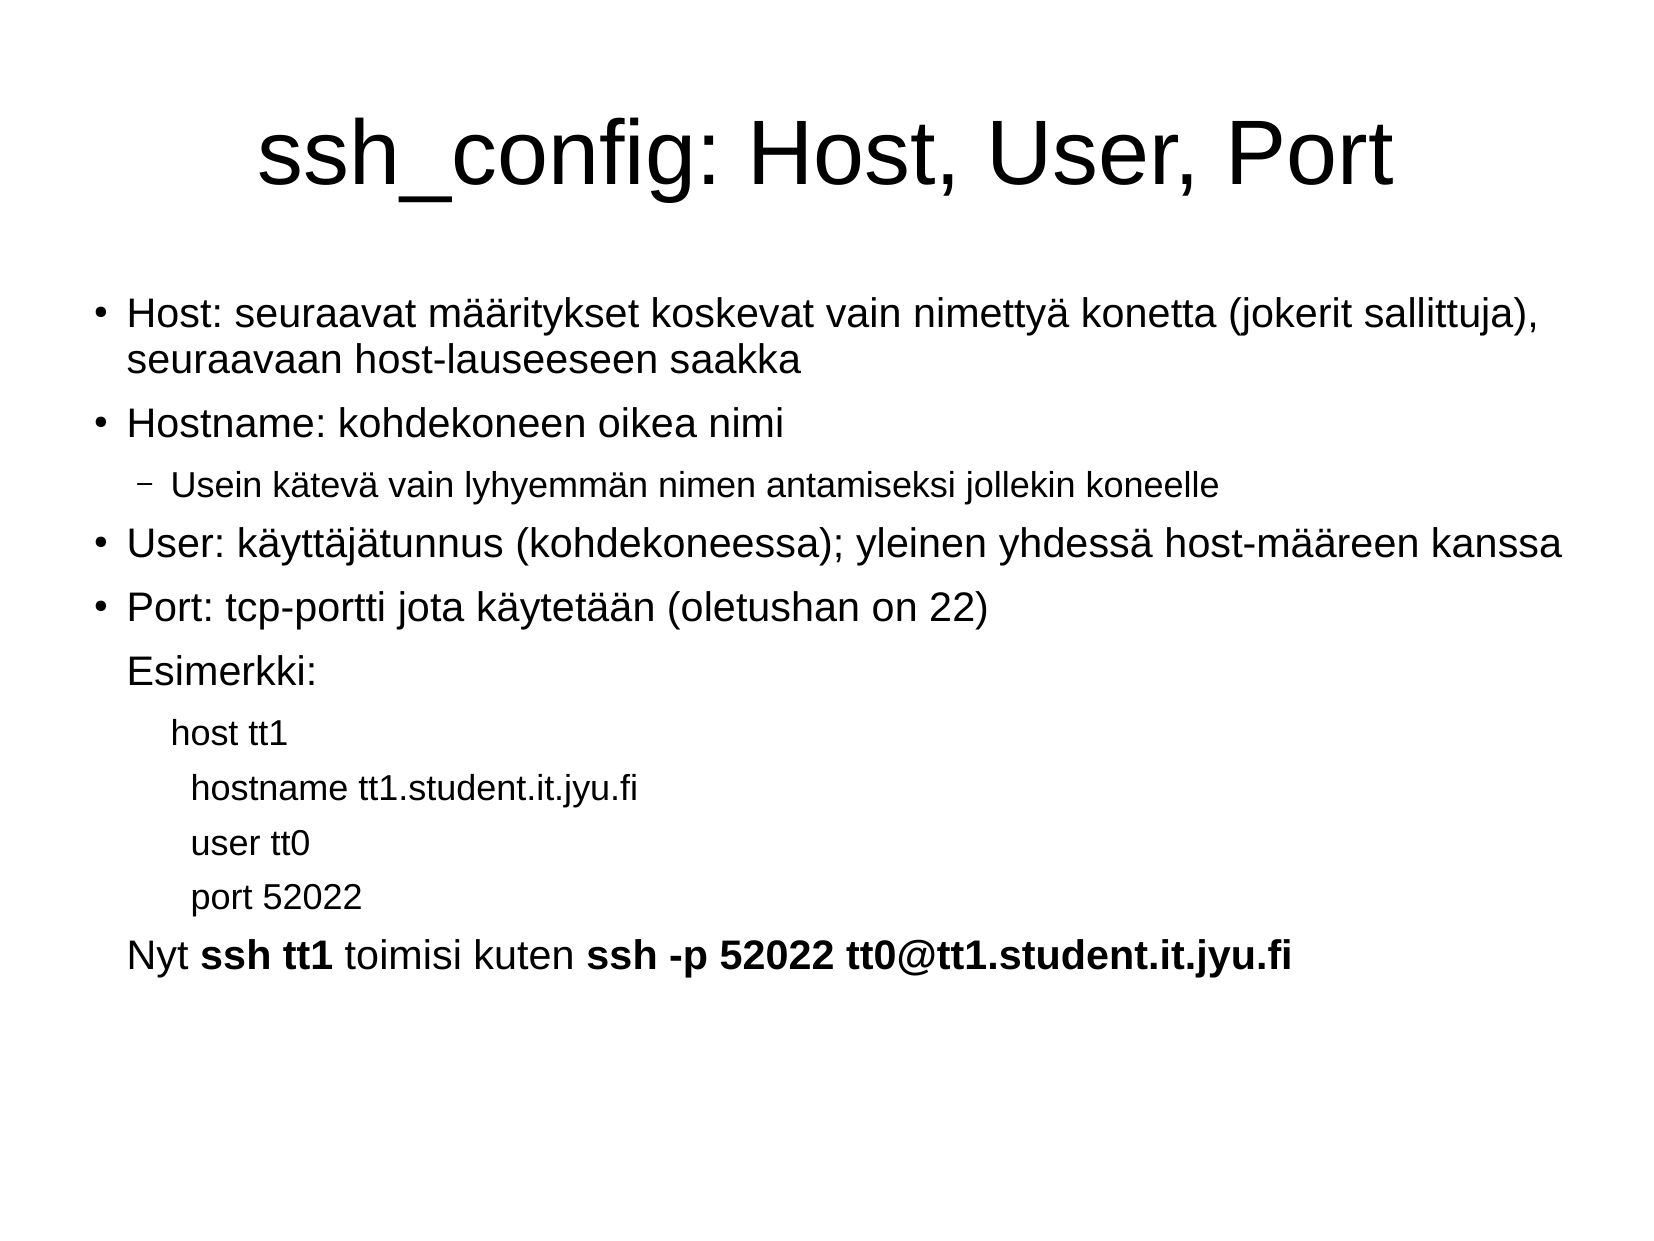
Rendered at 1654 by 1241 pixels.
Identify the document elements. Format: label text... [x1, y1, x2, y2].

title ssh_config: Host, User, Port [82, 49, 1571, 257]
list Host: seuraavat määritykset koskevat vain nimettyä konetta (jokerit sallittuja), seuraavaan host-lauseeseen saakka Hostname: kohdekoneen oikea nimi Usein kätevä vain lyhyemmän nimen antamiseksi jollekin koneelle User: käyttäjätunnus (kohdekoneessa); yleinen yhdessä host-määreen kanssa Port: tcp-portti jota käytetään (oletushan on 22) Esimerkki: host tt1 hostname tt1.student.it.jyu.fi user tt0 port 52022 Nyt ssh tt1 toimisi kuten ssh -p 52022 tt0@tt1.student.it.jyu.fi [82, 290, 1571, 1010]
